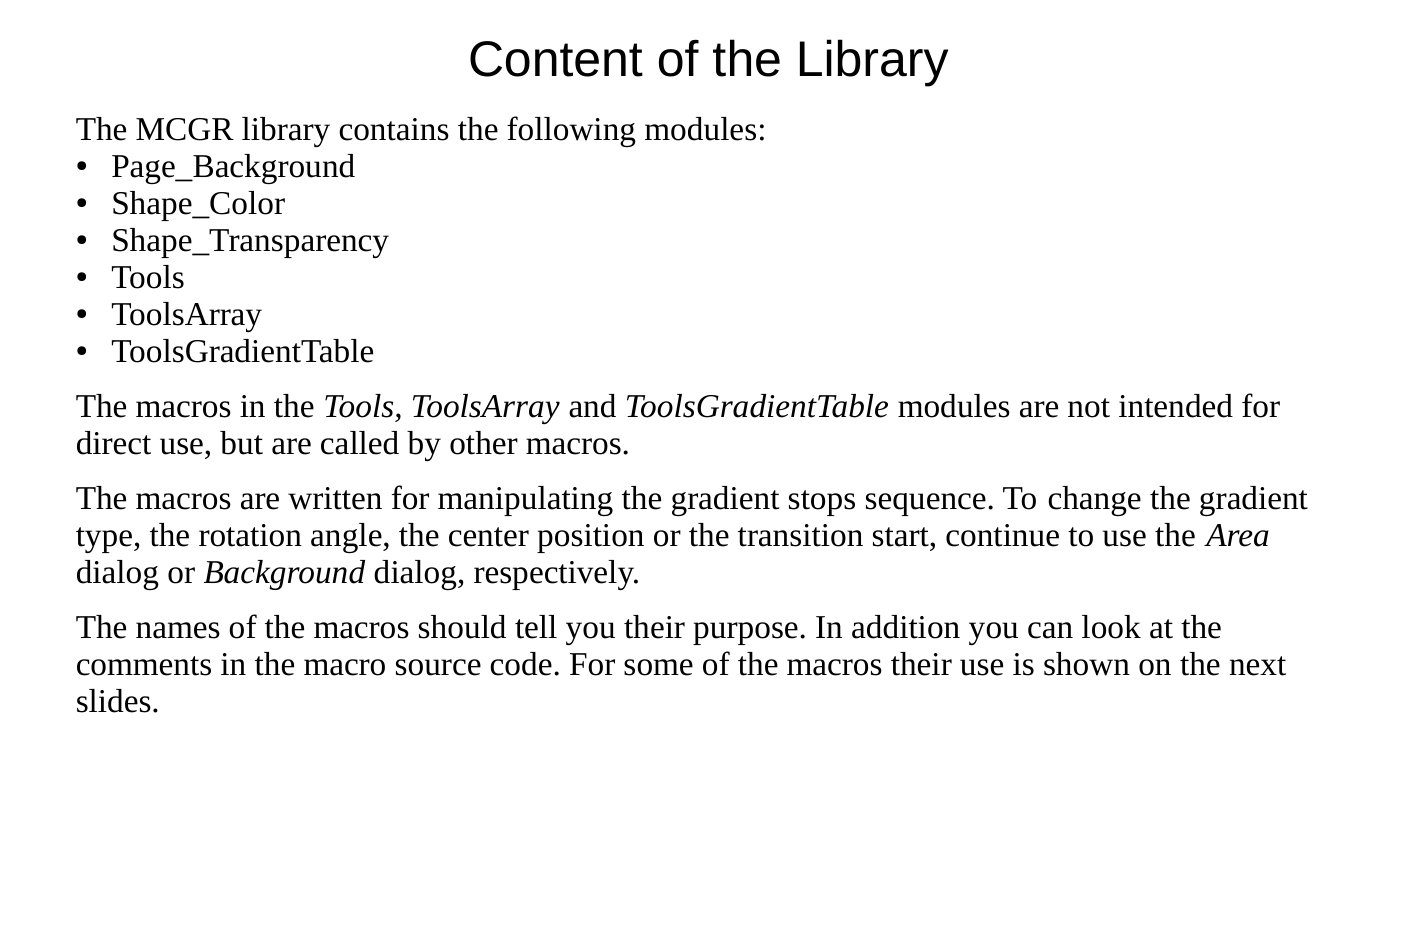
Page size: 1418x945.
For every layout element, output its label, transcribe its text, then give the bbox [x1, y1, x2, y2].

title Content of the Library [0, 0, 1418, 119]
text_box The MCGR library contains the following modules: Page_Background Shape_Color Shape_Transparency Tools ToolsArray ToolsGradientTable The macros in the Tools, ToolsArray and ToolsGradientTable modules are not intended for direct use, but are called by other macros. The macros are written for manipulating the gradient stops sequence. To change the gradient type, the rotation angle, the center position or the transition start, continue to use the Area dialog or Background dialog, respectively. The names of the macros should tell you their purpose. In addition you can look at the comments in the macro source code. For some of the macros their use is shown on the next slides. [75, 111, 1339, 757]
